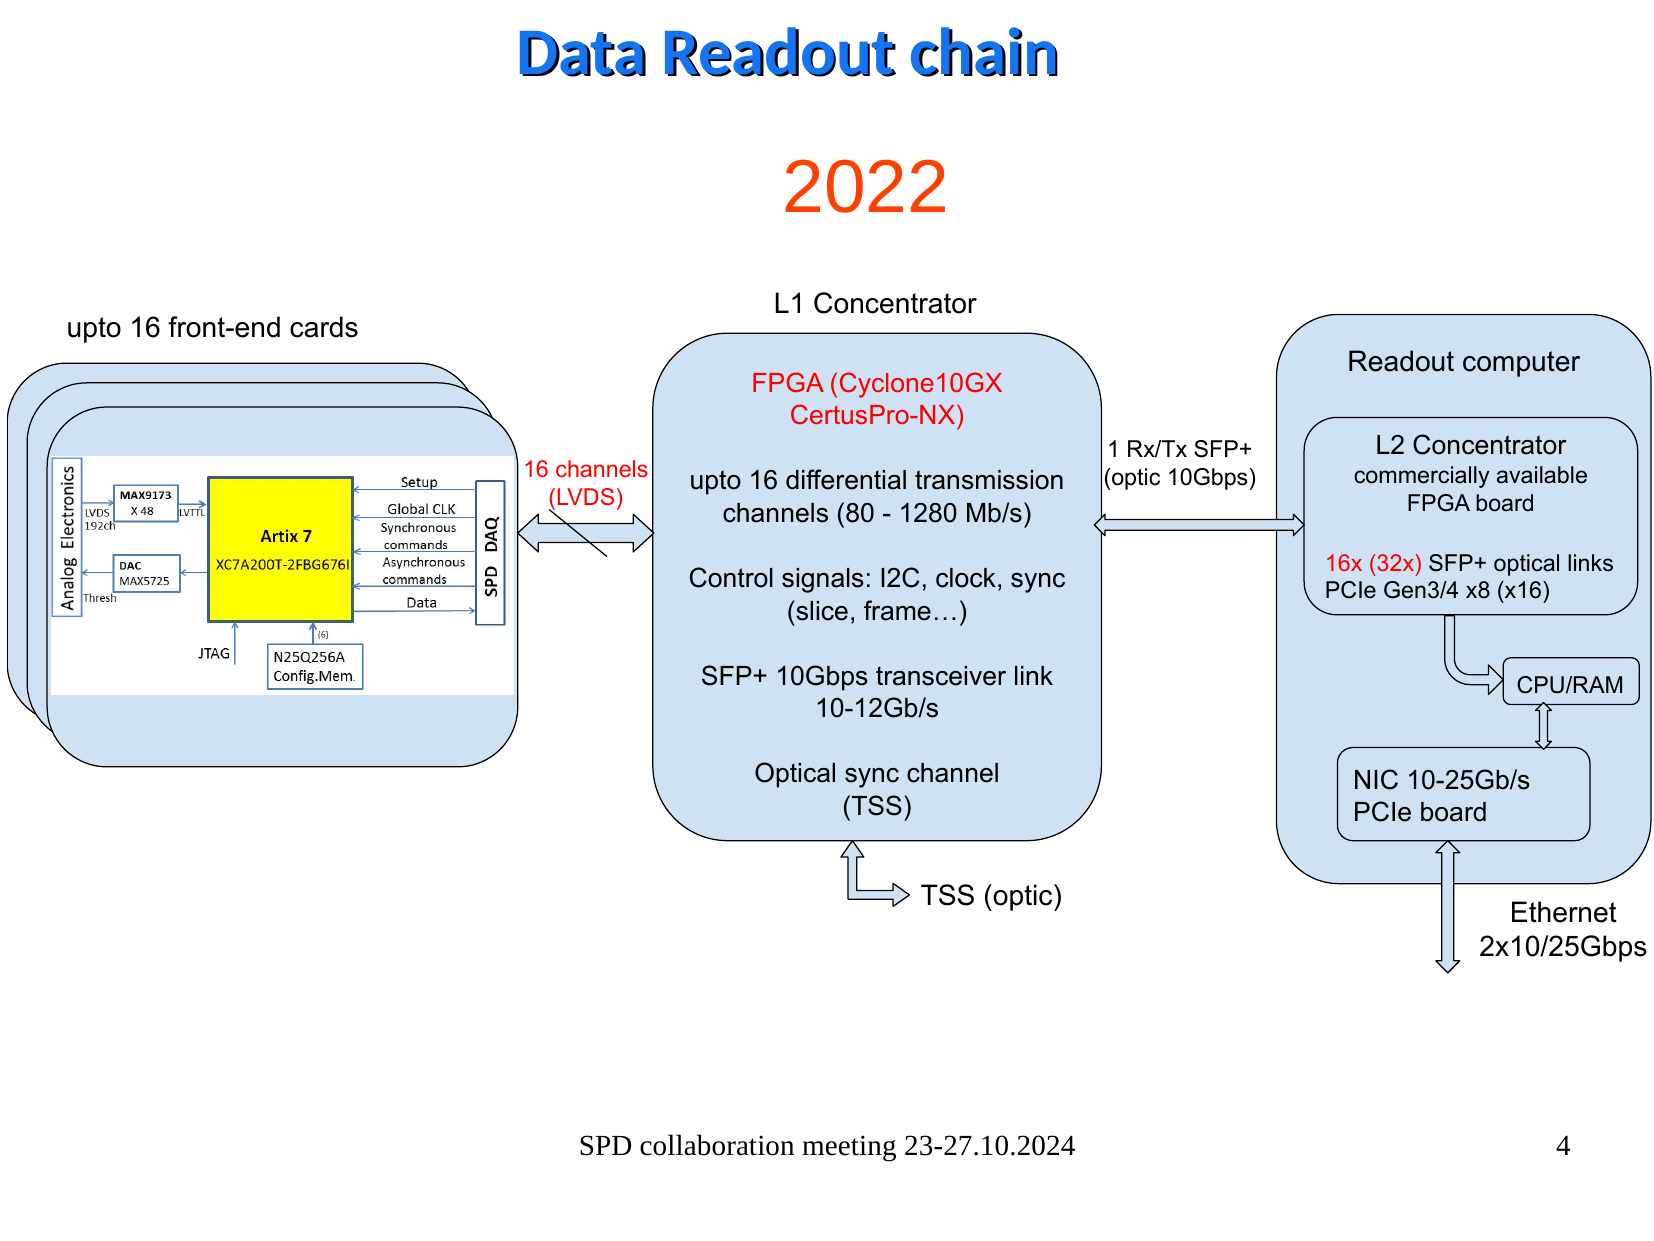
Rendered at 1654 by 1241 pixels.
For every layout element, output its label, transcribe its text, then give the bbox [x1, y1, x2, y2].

text_box 2022 [767, 137, 965, 237]
picture [7, 270, 1654, 977]
text_box Data Readout chain [501, 0, 1093, 96]
